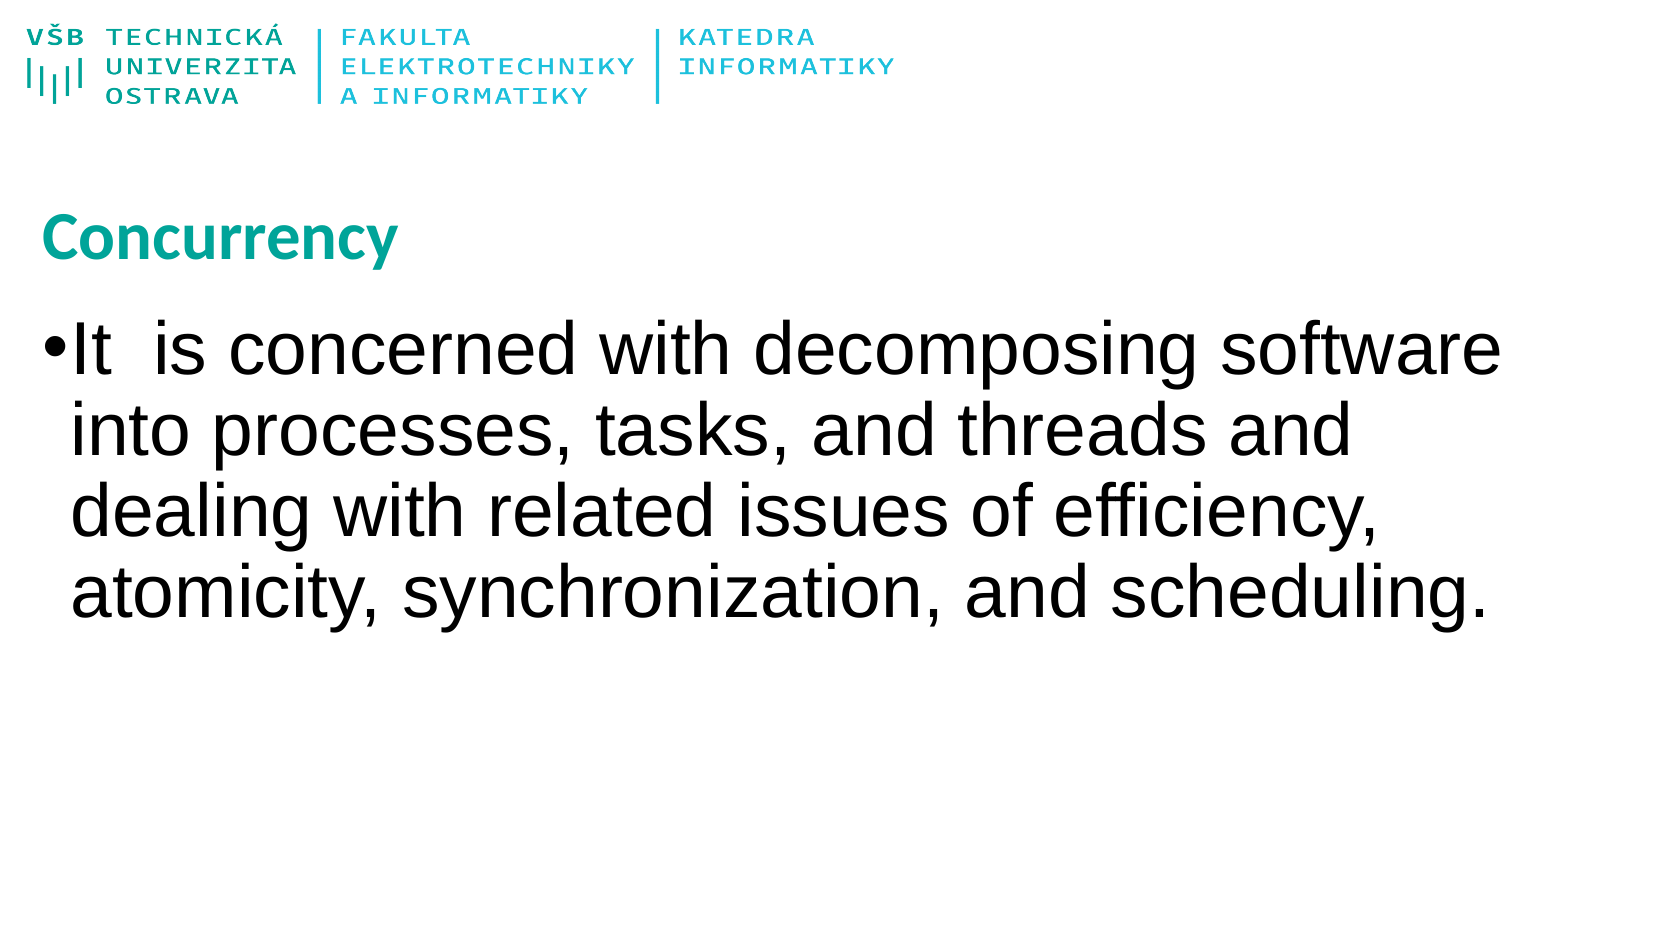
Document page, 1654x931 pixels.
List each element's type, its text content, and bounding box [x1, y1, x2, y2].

title Concurrency [27, 142, 1628, 282]
list It is concerned with decomposing software into processes, tasks, and threads and dealing with related issues of efficiency, atomicity, synchronization, and scheduling. [27, 302, 1628, 842]
picture [26, 23, 894, 104]
